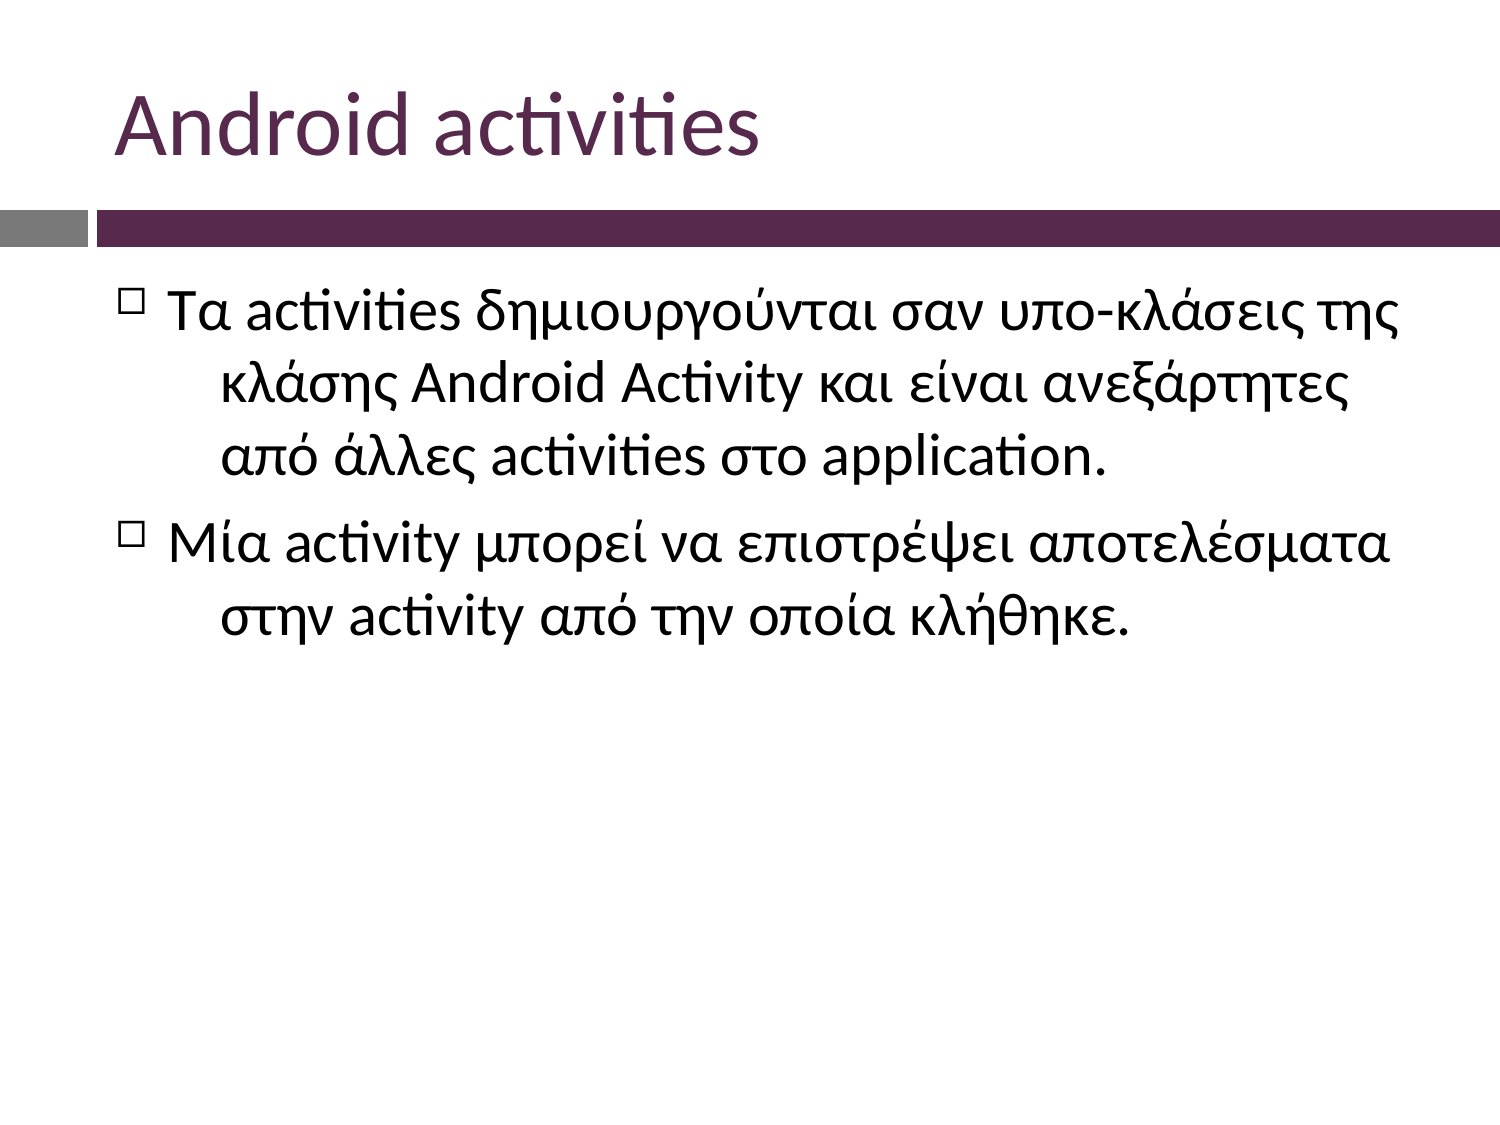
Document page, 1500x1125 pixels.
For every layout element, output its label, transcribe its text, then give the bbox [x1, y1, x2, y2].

list Τα activities δημιουργούνται σαν υπο-κλάσεις της κλάσης Android Activity και είναι ανεξάρτητες από άλλες activities στο application. Μία activity μπορεί να επιστρέψει αποτελέσματα στην activity από την οποία κλήθηκε. [100, 262, 1438, 1000]
title Android activities [99, 37, 1438, 201]
